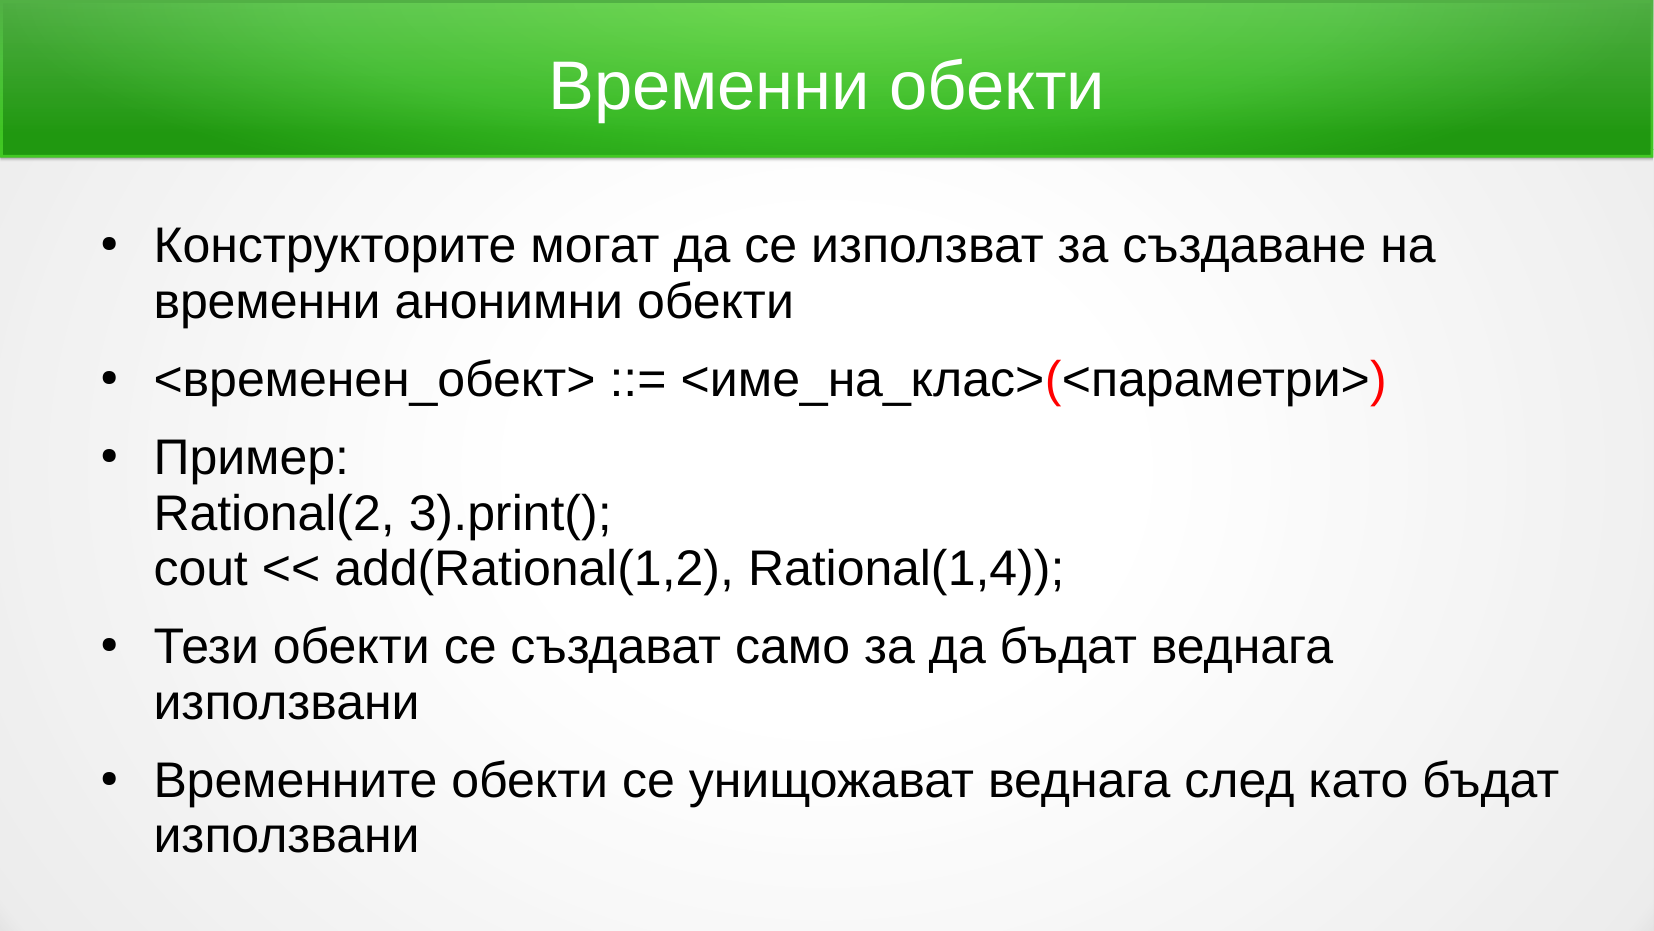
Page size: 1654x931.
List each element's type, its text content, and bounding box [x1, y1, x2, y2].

list Конструкторите могат да се използват за създаване на временни анонимни обекти <временен_обект> ::= <име_на_клас>(<параметри>) Пример: Rational(2, 3).print(); cout << add(Rational(1,2), Rational(1,4)); Тези обекти се създават само за да бъдат веднага използвани Временните обекти се унищожават веднага след като бъдат използвани [82, 217, 1583, 886]
title Временни обекти [82, 37, 1571, 135]
